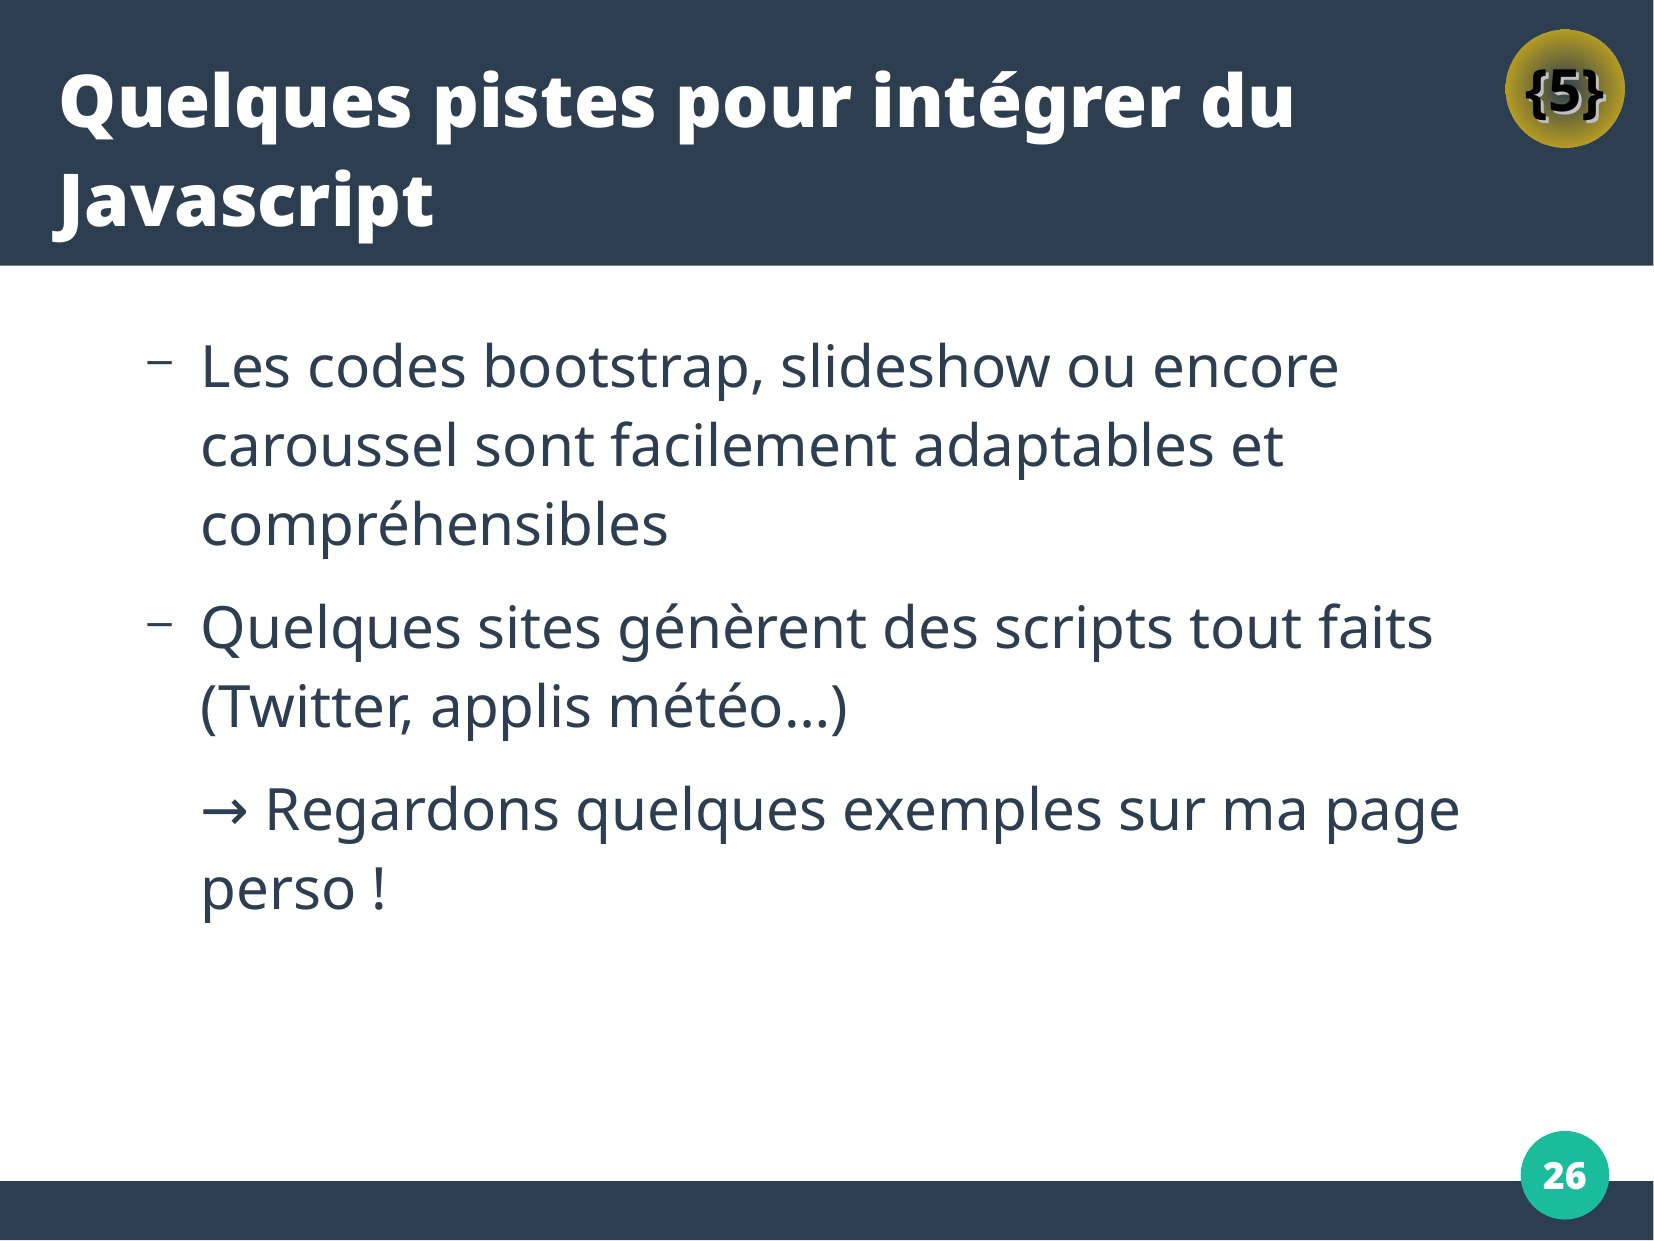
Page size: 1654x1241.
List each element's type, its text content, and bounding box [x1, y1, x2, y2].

list Les codes bootstrap, slideshow ou encore caroussel sont facilement adaptables et compréhensibles Quelques sites génèrent des scripts tout faits (Twitter, applis météo…) → Regardons quelques exemples sur ma page perso ! [59, 324, 1595, 1152]
text_box {5} [1505, 29, 1625, 148]
title Quelques pistes pour intégrer du Javascript [59, 49, 1595, 207]
